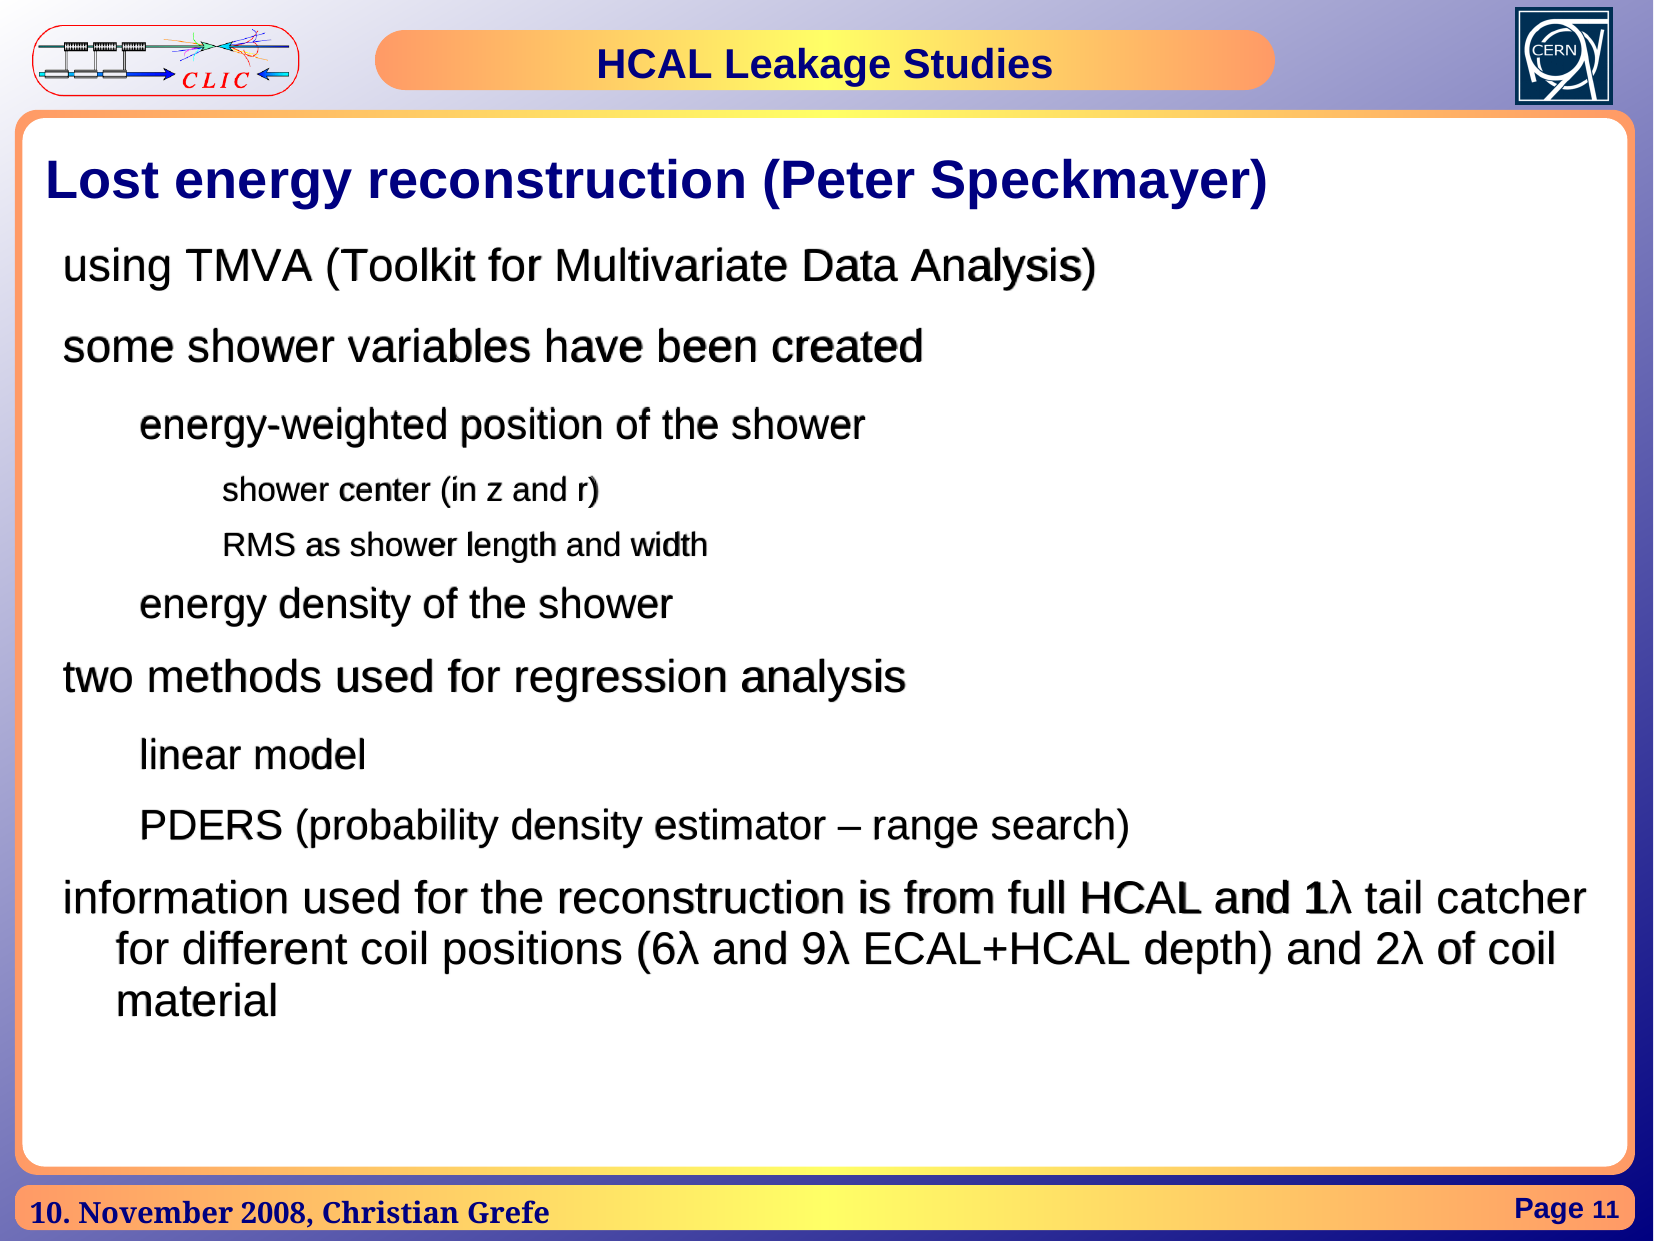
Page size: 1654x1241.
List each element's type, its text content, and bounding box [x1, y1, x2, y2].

picture [30, 22, 301, 98]
picture [1515, 7, 1613, 105]
title Lost energy reconstruction (Peter Speckmayer) [45, 142, 1606, 218]
list using TMVA (Toolkit for Multivariate Data Analysis) some shower variables have been created energy-weighted position of the shower shower center (in z and r) RMS as shower length and width energy density of the shower two methods used for regression analysis linear model PDERS (probability density estimator – range search) information used for the reconstruction is from full HCAL and 1λ tail catcher for different coil positions (6λ and 9λ ECAL+HCAL depth) and 2λ of coil material [45, 240, 1606, 1126]
